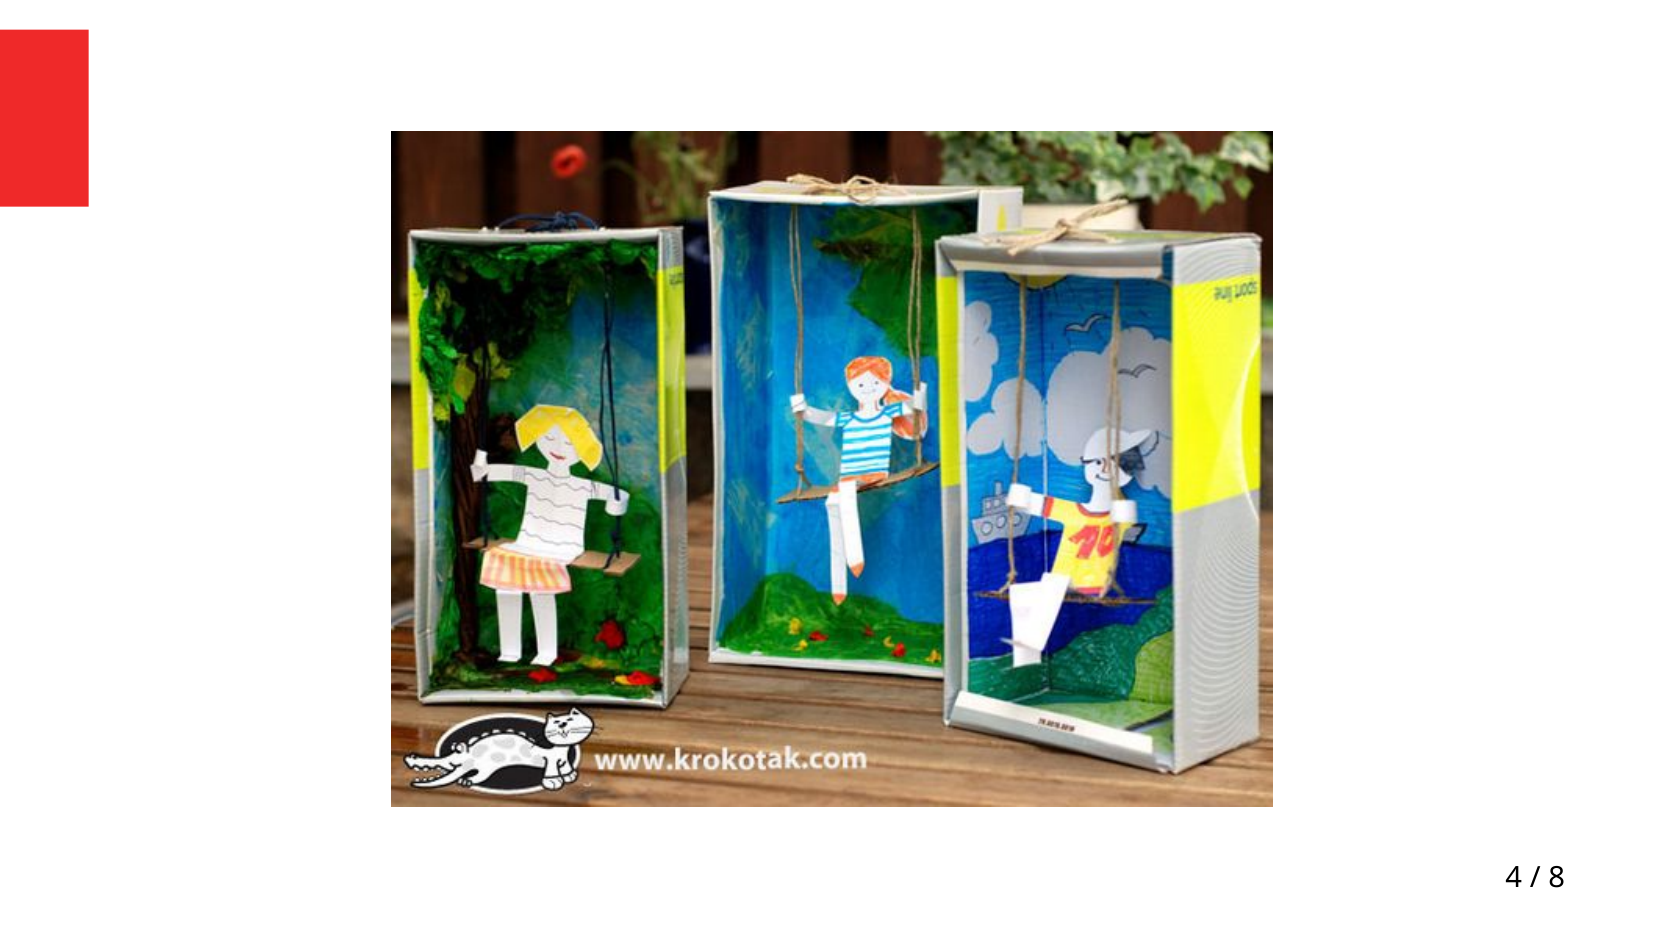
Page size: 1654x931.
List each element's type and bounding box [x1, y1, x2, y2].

picture [391, 131, 1273, 807]
